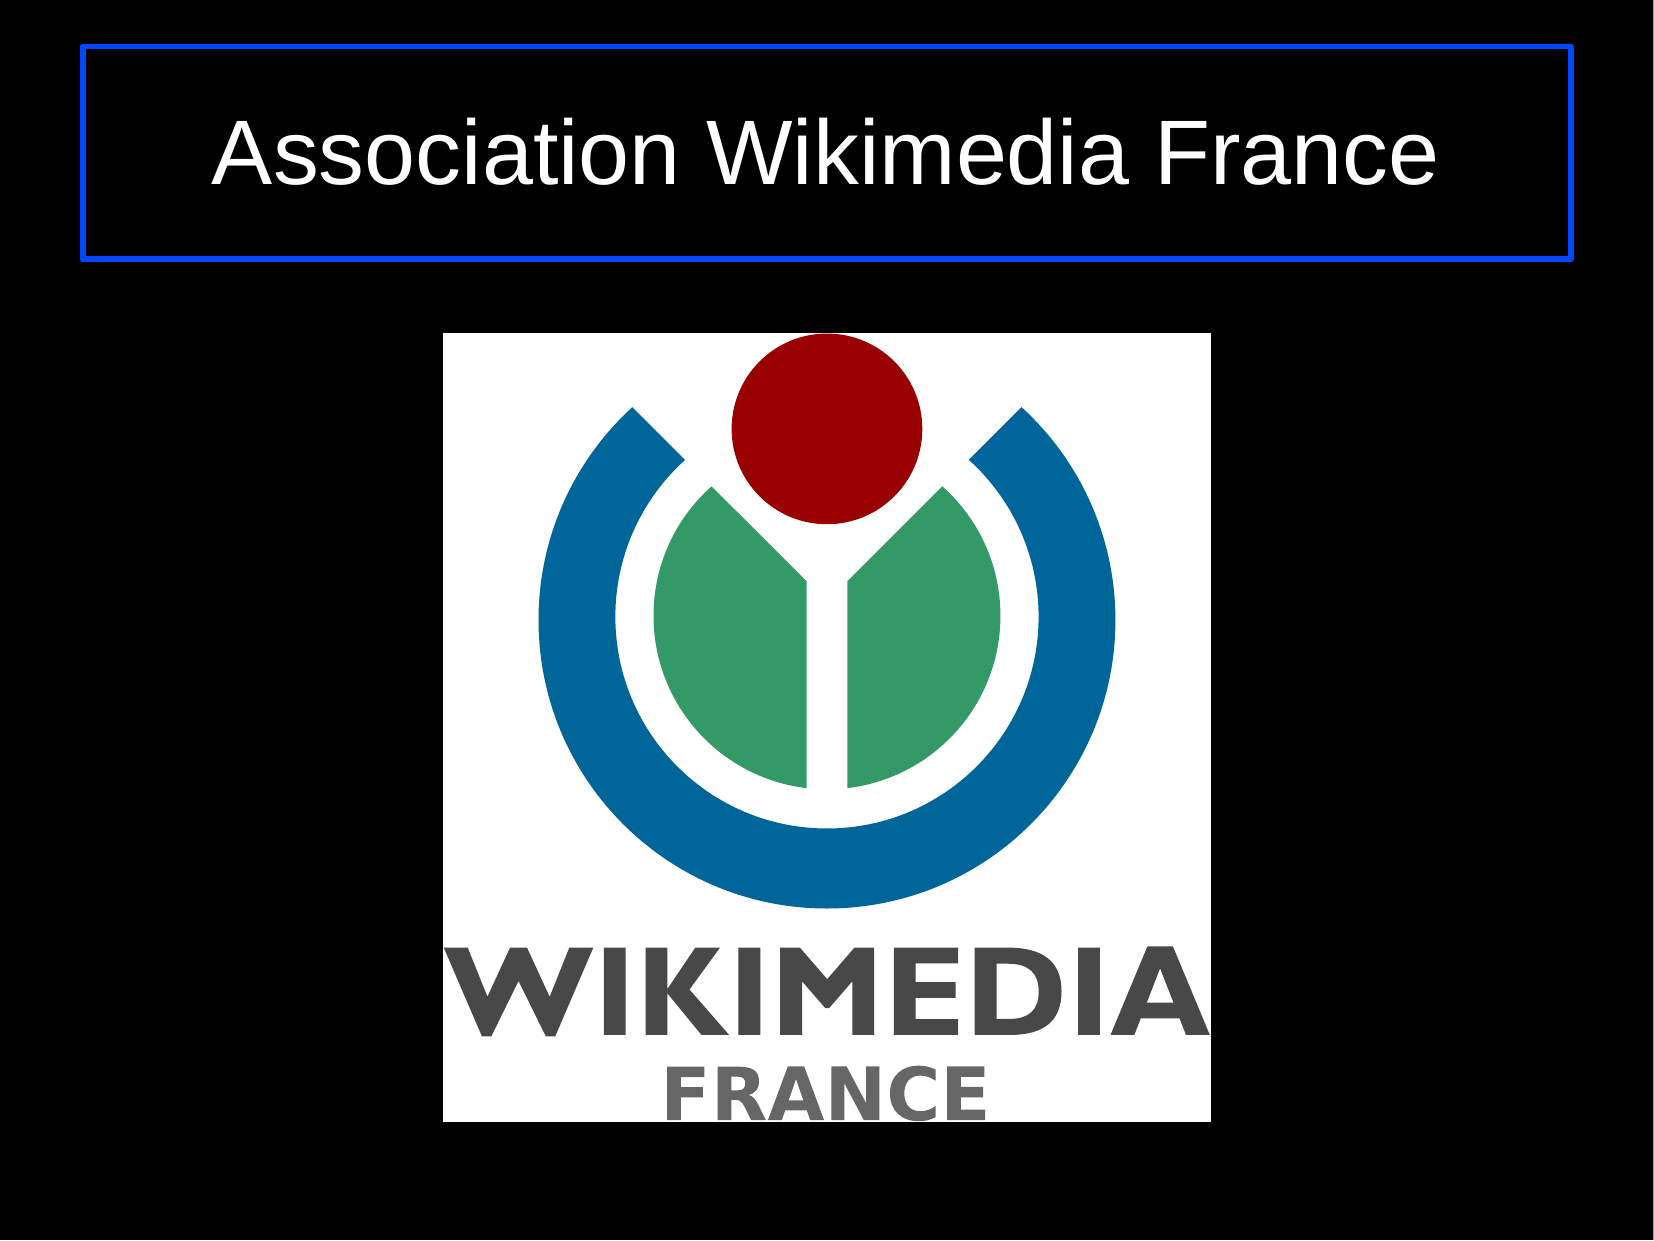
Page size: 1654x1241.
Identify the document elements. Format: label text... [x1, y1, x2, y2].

picture [442, 332, 1211, 1123]
title Association Wikimedia France [82, 46, 1571, 260]
